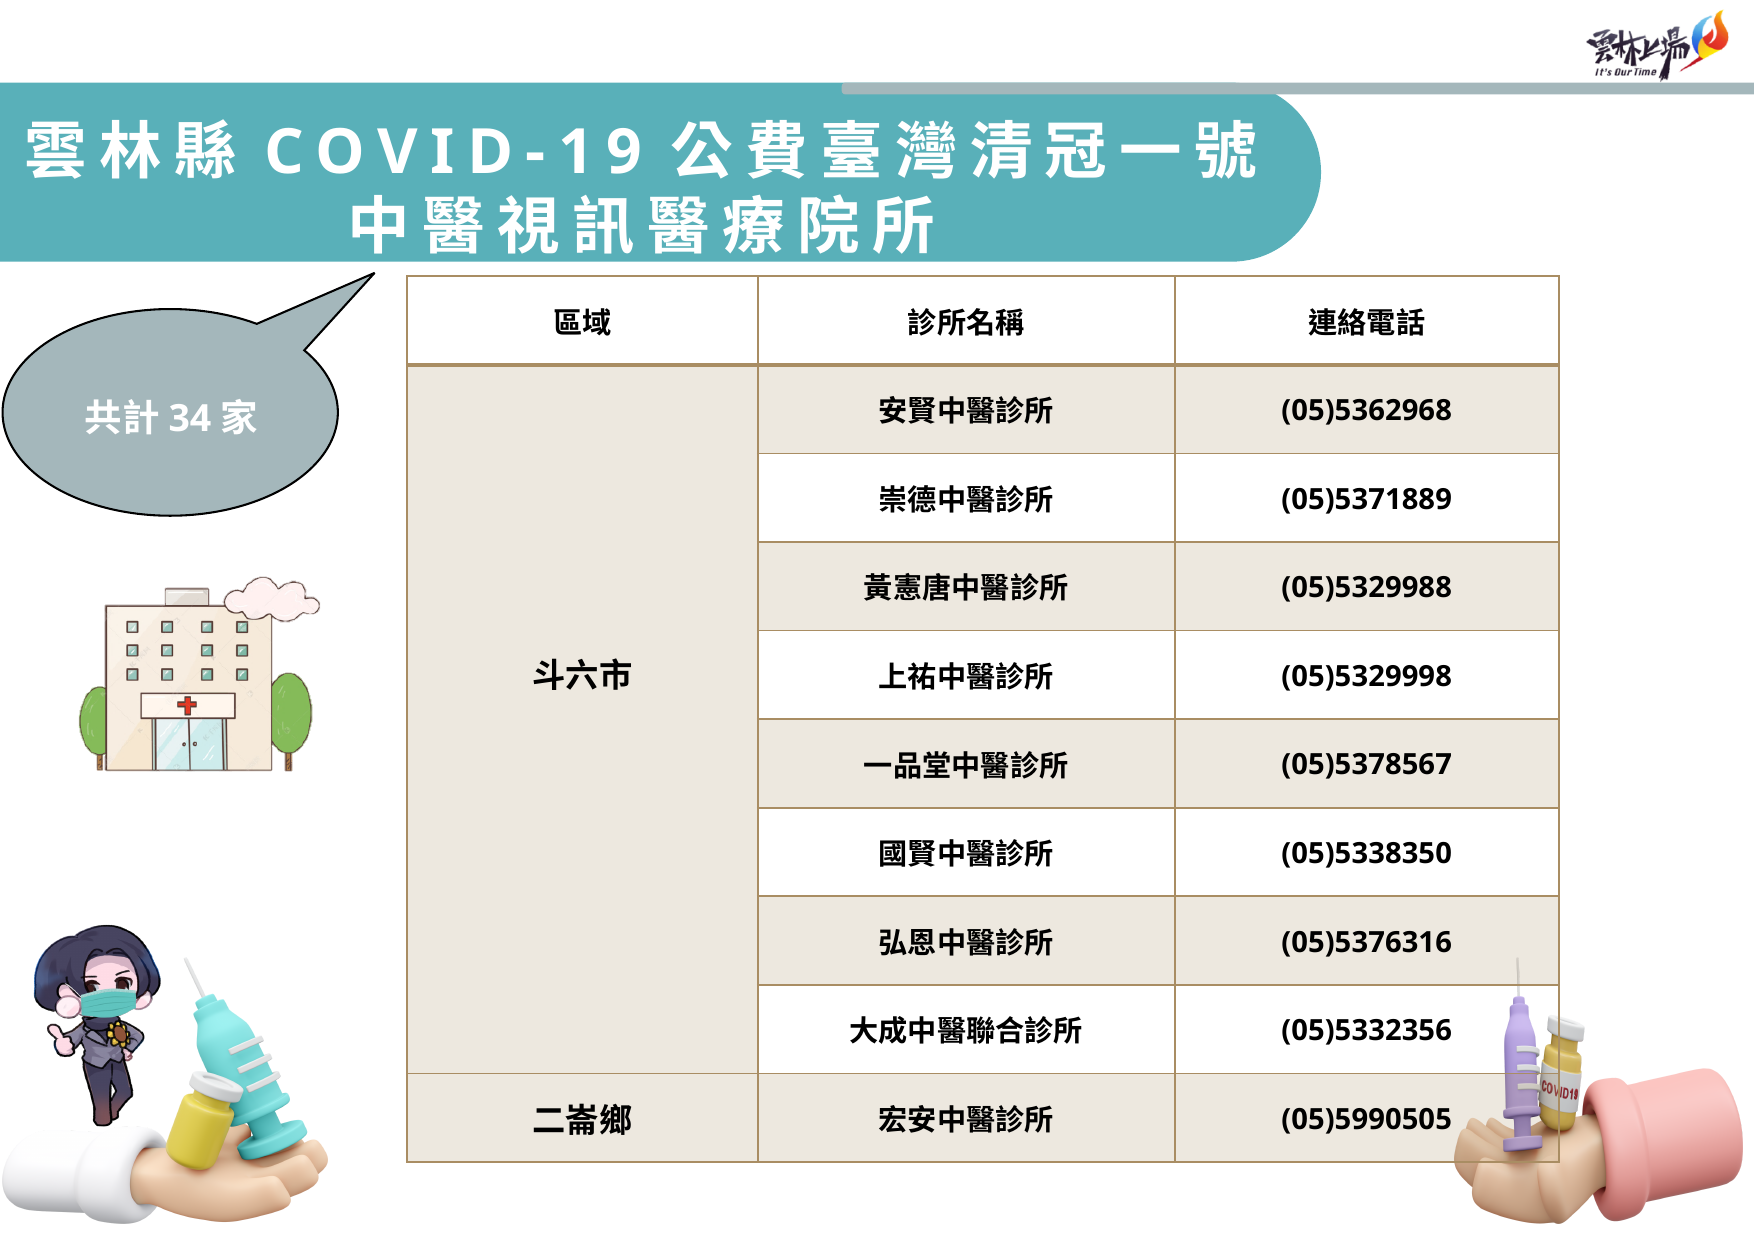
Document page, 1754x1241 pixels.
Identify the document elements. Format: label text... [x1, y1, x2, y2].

table_cell 安賢中醫診所 [759, 367, 1174, 453]
text_box 共計34家 [67, 386, 273, 446]
table_cell (05)5378567 [1176, 720, 1558, 807]
table_cell (05)5338350 [1176, 809, 1558, 895]
text_box 雲林縣COVID-19公費臺灣清冠一號 中醫視訊醫療院所 [0, 103, 1291, 269]
table_header 區域 [408, 277, 757, 363]
table_cell 上祐中醫診所 [759, 631, 1174, 718]
table_cell 國賢中醫診所 [759, 809, 1174, 895]
table_cell (05)5329988 [1176, 543, 1558, 630]
table_cell (05)5332356 [1176, 986, 1558, 1073]
table_cell 弘恩中醫診所 [759, 897, 1174, 984]
table_cell (05)5329998 [1176, 631, 1558, 718]
picture [1580, 6, 1733, 85]
table_header 連絡電話 [1176, 277, 1558, 363]
table_cell 崇德中醫診所 [759, 454, 1174, 541]
table_cell (05)5362968 [1176, 367, 1558, 453]
table_cell (05)5371889 [1176, 454, 1558, 541]
table_cell (05)5990505 [1176, 1074, 1558, 1161]
table_cell 黃憲唐中醫診所 [759, 543, 1174, 630]
text_box [2, 272, 375, 516]
table_header 診所名稱 [759, 277, 1174, 363]
table_cell 二崙鄉 [408, 1074, 757, 1161]
table_cell (05)5376316 [1176, 897, 1558, 984]
text_box LINE [1571, 1003, 1660, 1079]
text_box [0, 82, 1754, 103]
text_box [1291, 105, 1322, 240]
table_cell 斗六市 [408, 367, 757, 1073]
picture [66, 547, 327, 807]
picture [1454, 957, 1743, 1224]
table_cell 大成中醫聯合診所 [759, 986, 1174, 1073]
table_cell 宏安中醫診所 [759, 1074, 1174, 1161]
picture [2, 922, 328, 1224]
table_cell 一品堂中醫診所 [759, 720, 1174, 807]
